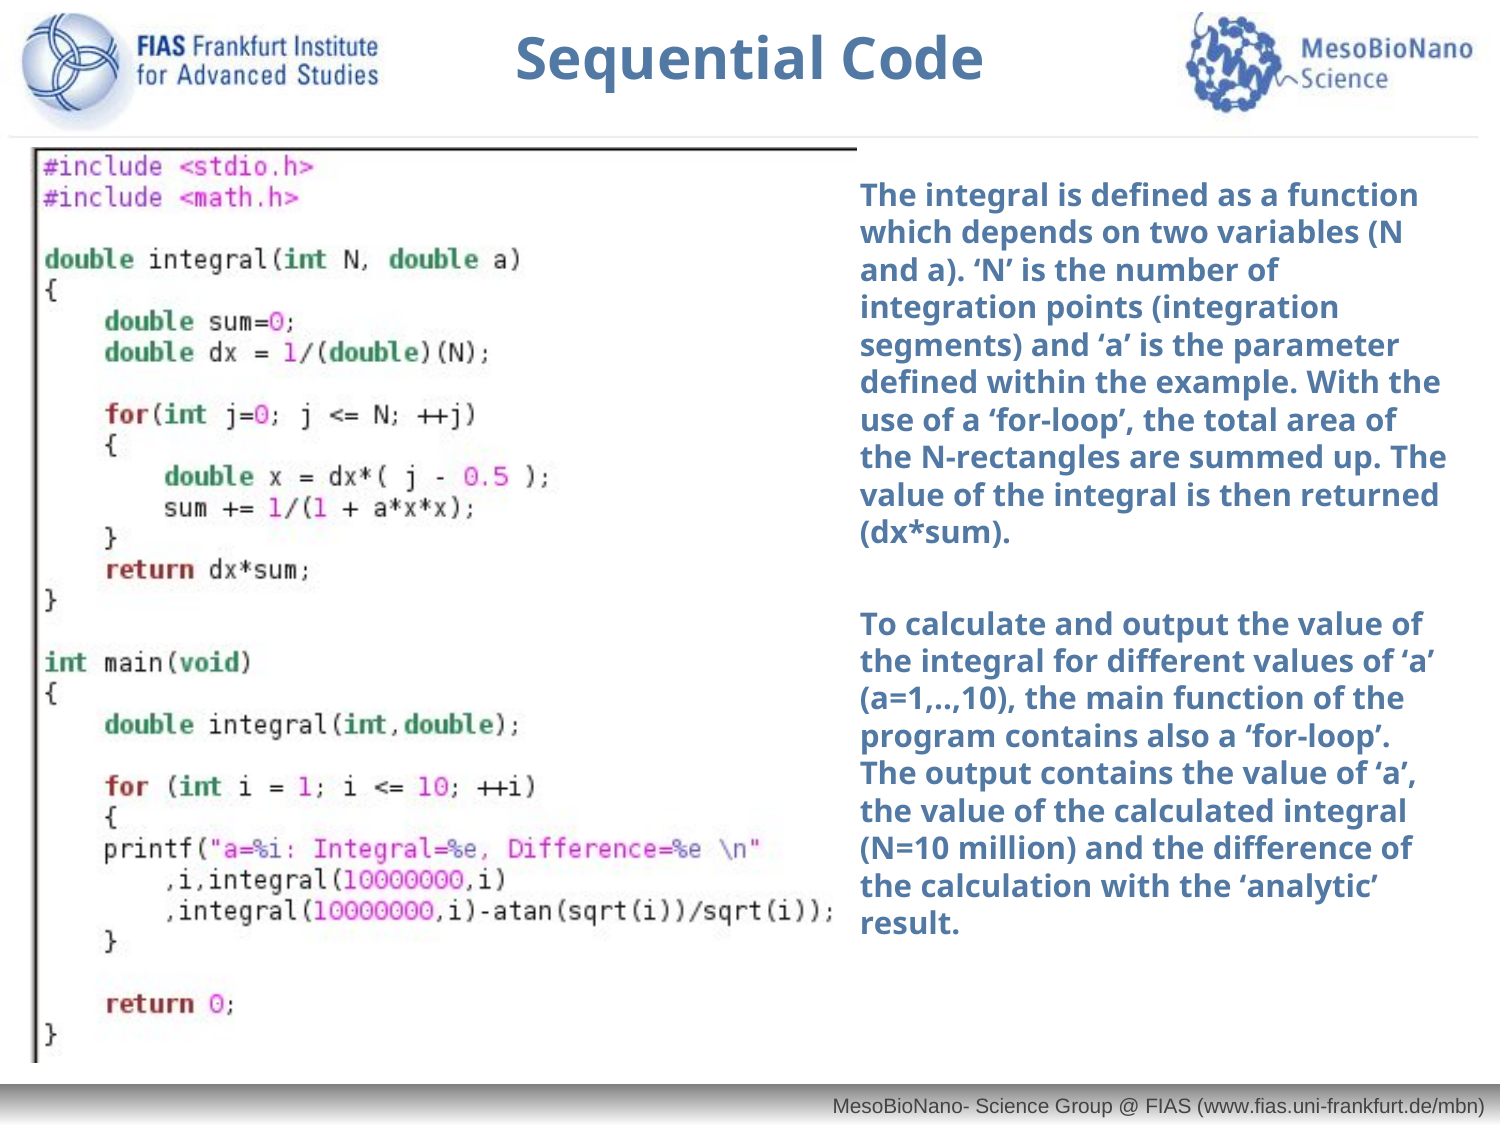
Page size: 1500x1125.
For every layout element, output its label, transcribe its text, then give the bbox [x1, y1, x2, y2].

picture [29, 147, 857, 1063]
text_box The integral is defined as a function which depends on two variables (N and a). ‘N’ is the number of integration points (integration segments) and ‘a’ is the parameter defined within the example. With the use of a ‘for-loop’, the total area of the N-rectangles are summed up. The value of the integral is then returned (dx*sum). To calculate and output the value of the integral for different values of ‘a’ (a=1,..,10), the main function of the program contains also a ‘for-loop’. The output contains the value of ‘a’, the value of the calculated integral (N=10 million) and the difference of the calculation with the ‘analytic’ result. [844, 167, 1466, 1024]
title Sequential Code [0, 0, 1499, 142]
